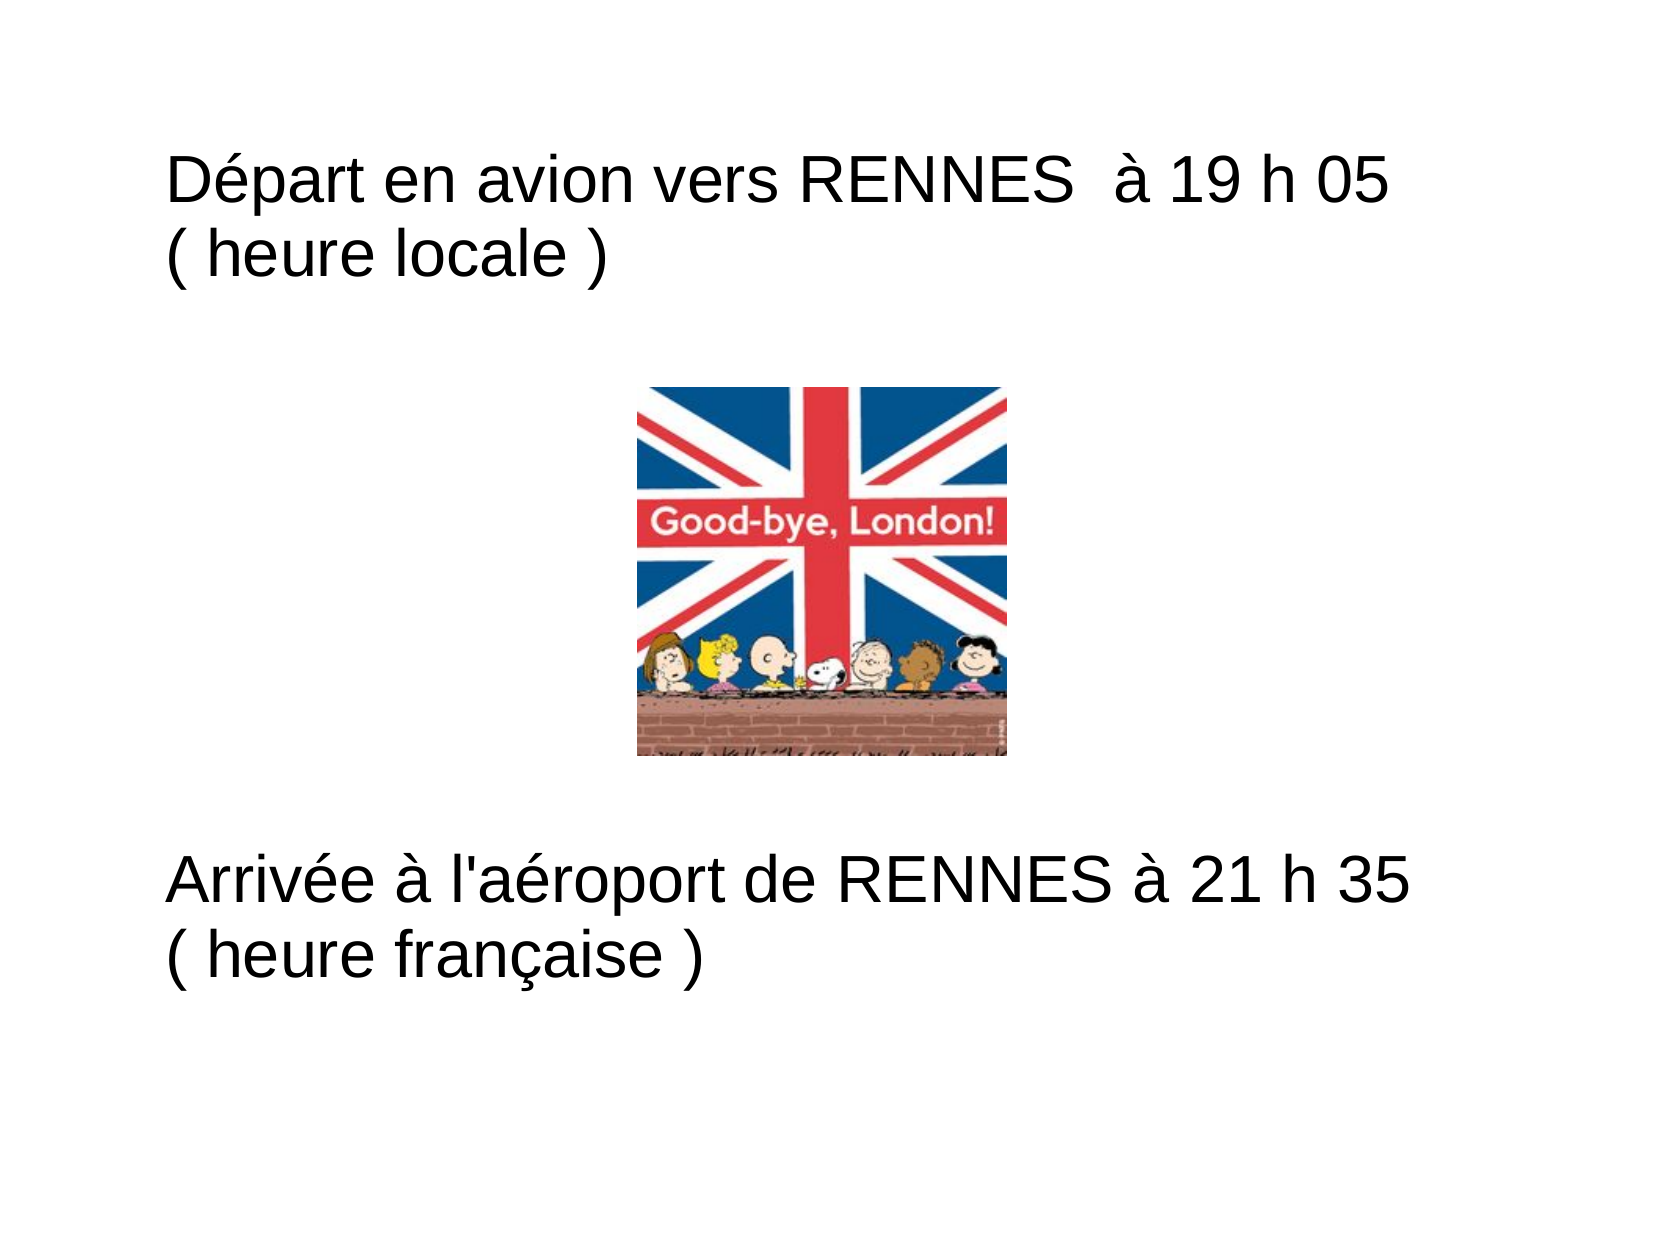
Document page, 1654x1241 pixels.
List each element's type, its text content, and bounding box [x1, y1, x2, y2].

list Départ en avion vers RENNES à 19 h 05 ( heure locale ) Arrivée à l'aéroport de RENNES à 21 h 35 ( heure française ) [94, 141, 1583, 992]
picture [637, 387, 1007, 756]
